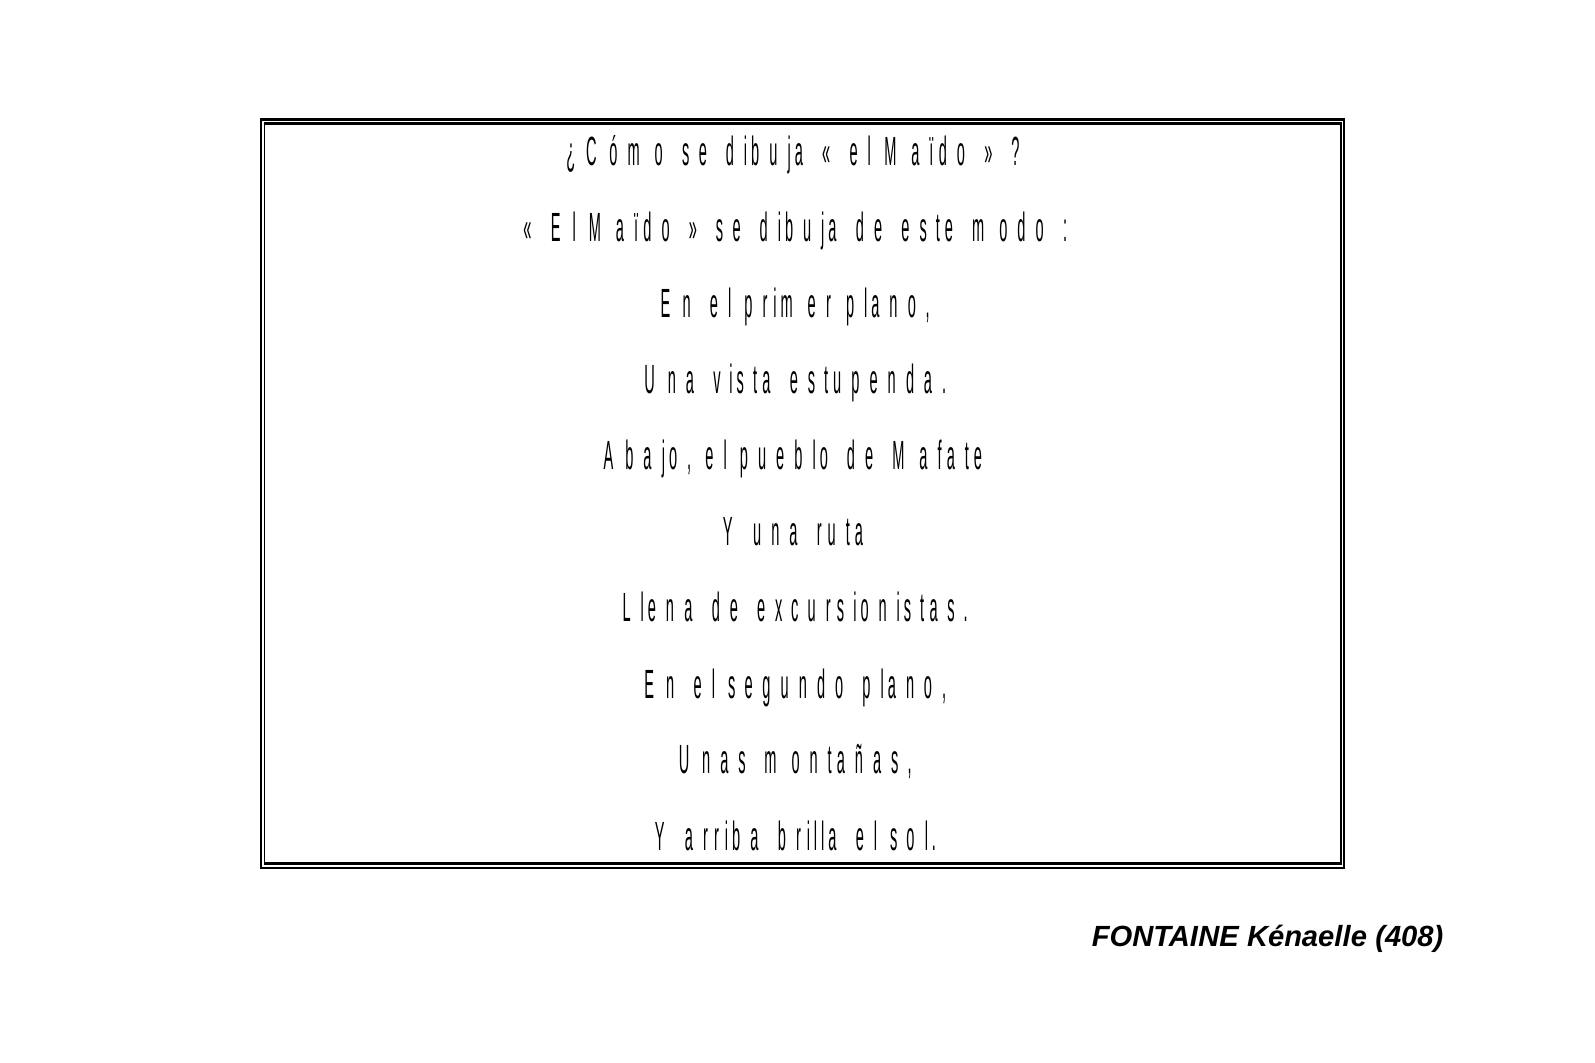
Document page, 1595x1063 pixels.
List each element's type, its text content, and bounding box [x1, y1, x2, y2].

picture [259, 118, 1347, 898]
text_box FONTAINE Kénaelle (408) [708, 880, 1444, 993]
